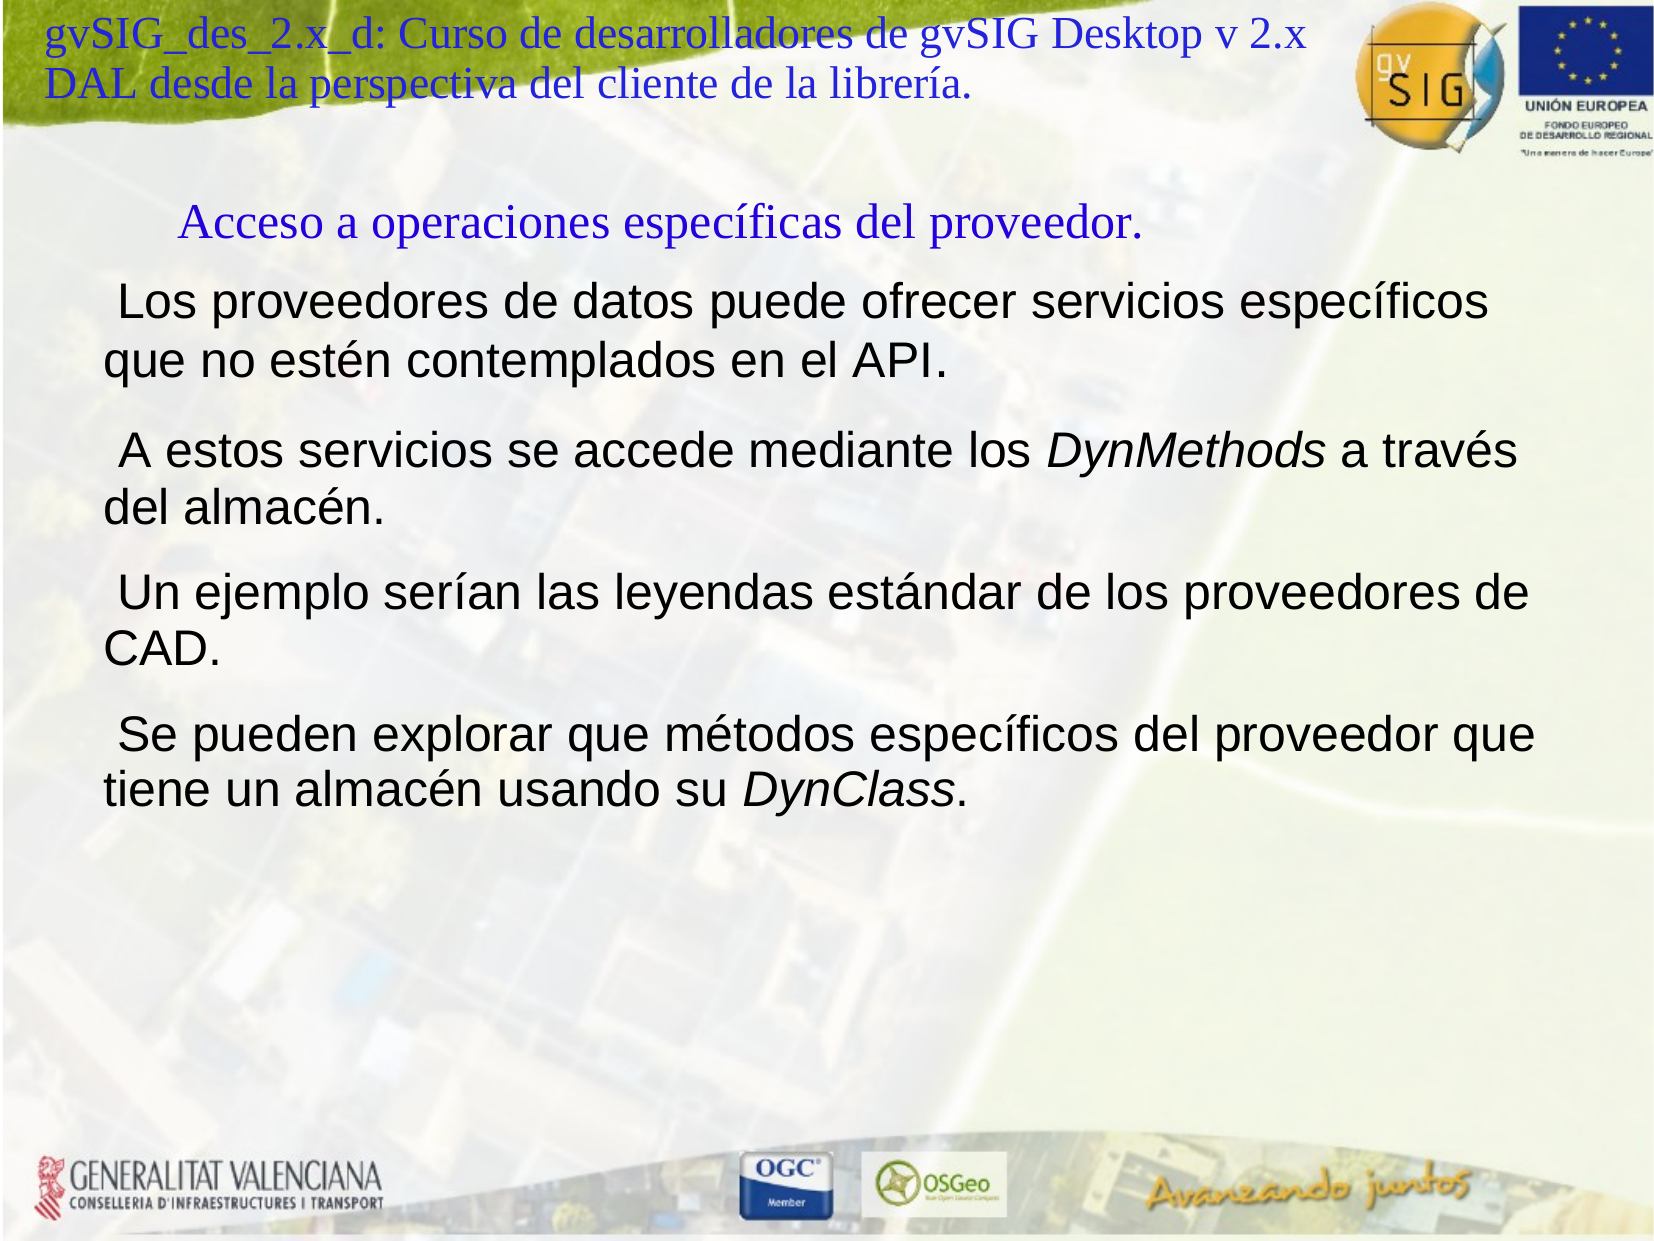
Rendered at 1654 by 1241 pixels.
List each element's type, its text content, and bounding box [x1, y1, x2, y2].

picture [2, 0, 1654, 1241]
title Acceso a operaciones específicas del proveedor. [177, 88, 1329, 265]
text_box Los proveedores de datos puede ofrecer servicios específicos que no estén contemplados en el API. A estos servicios se accede mediante los DynMethods a través del almacén. Un ejemplo serían las leyendas estándar de los proveedores de CAD. Se pueden explorar que métodos específicos del proveedor que tiene un almacén usando su DynClass. [88, 265, 1565, 825]
